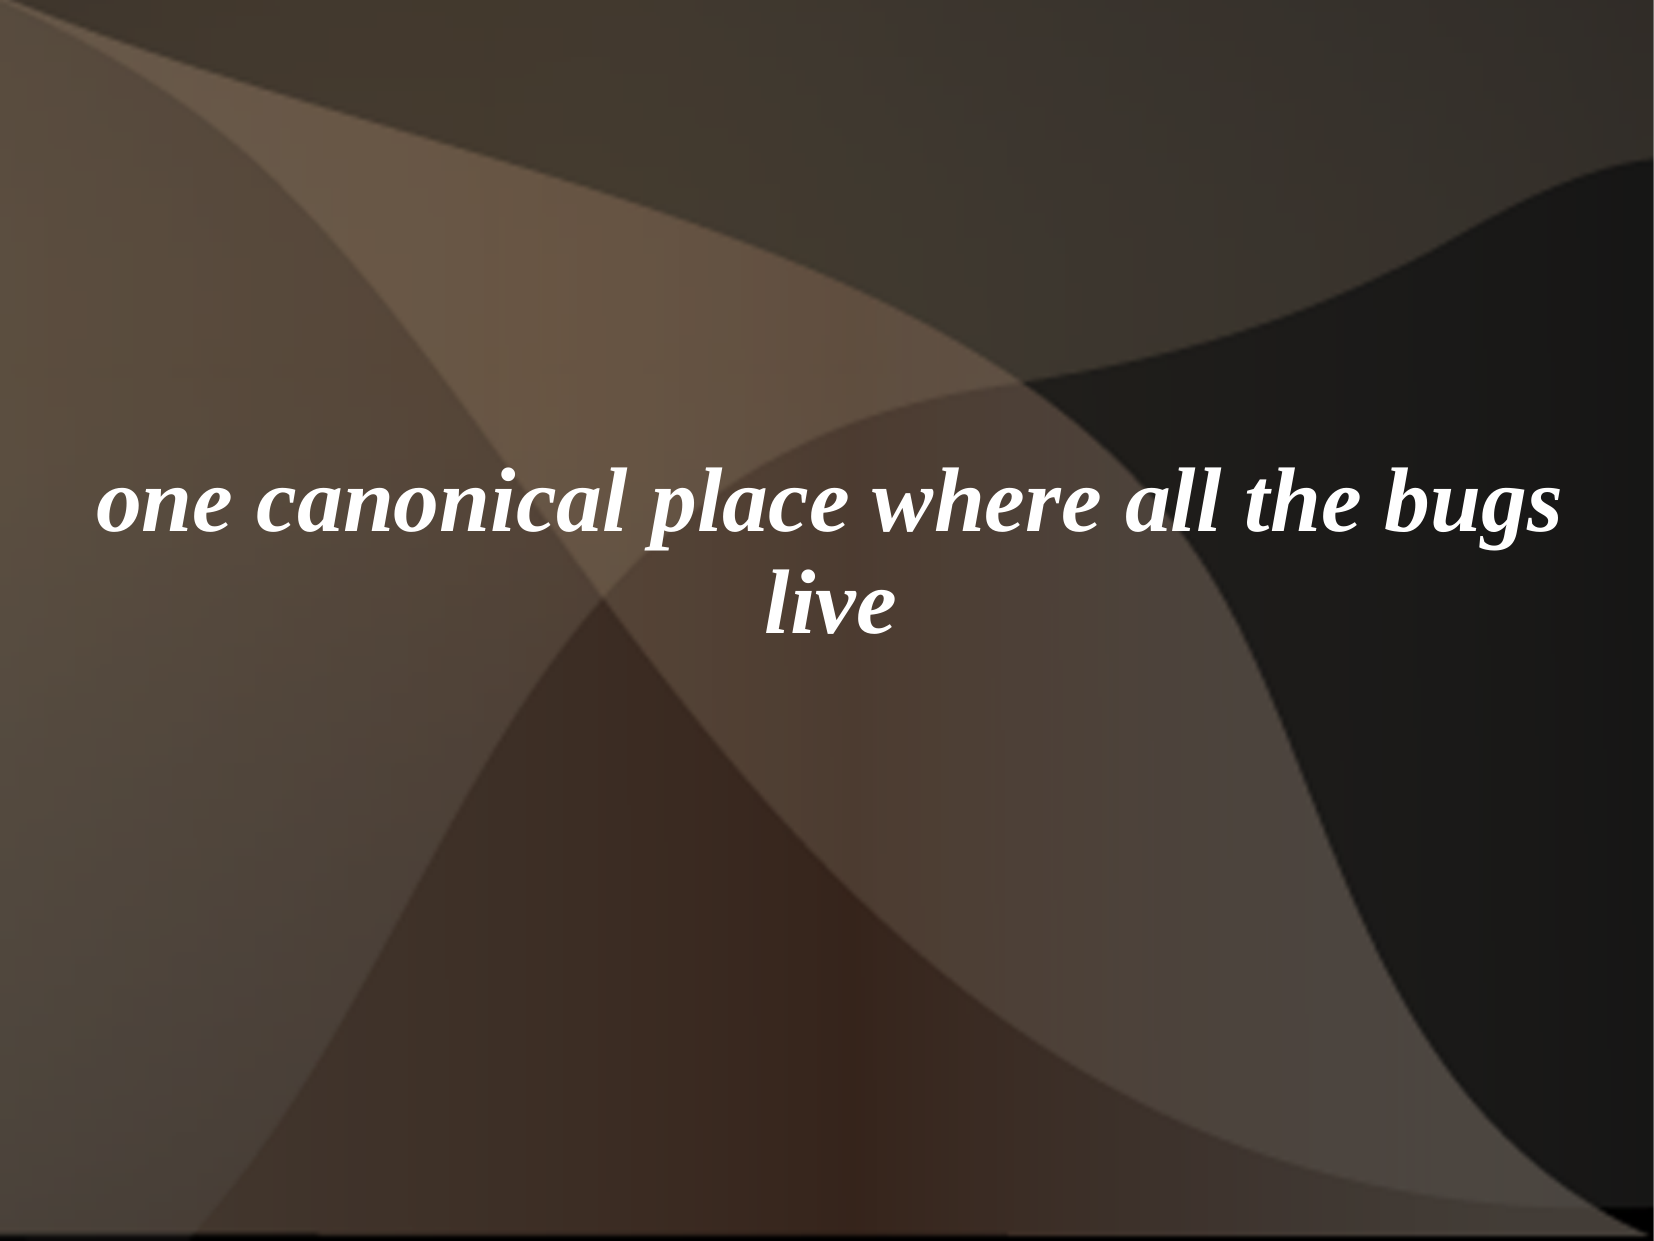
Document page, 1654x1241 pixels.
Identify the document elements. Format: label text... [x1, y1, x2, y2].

title one canonical place where all the bugs live [86, 450, 1576, 654]
picture [0, 0, 1654, 1241]
